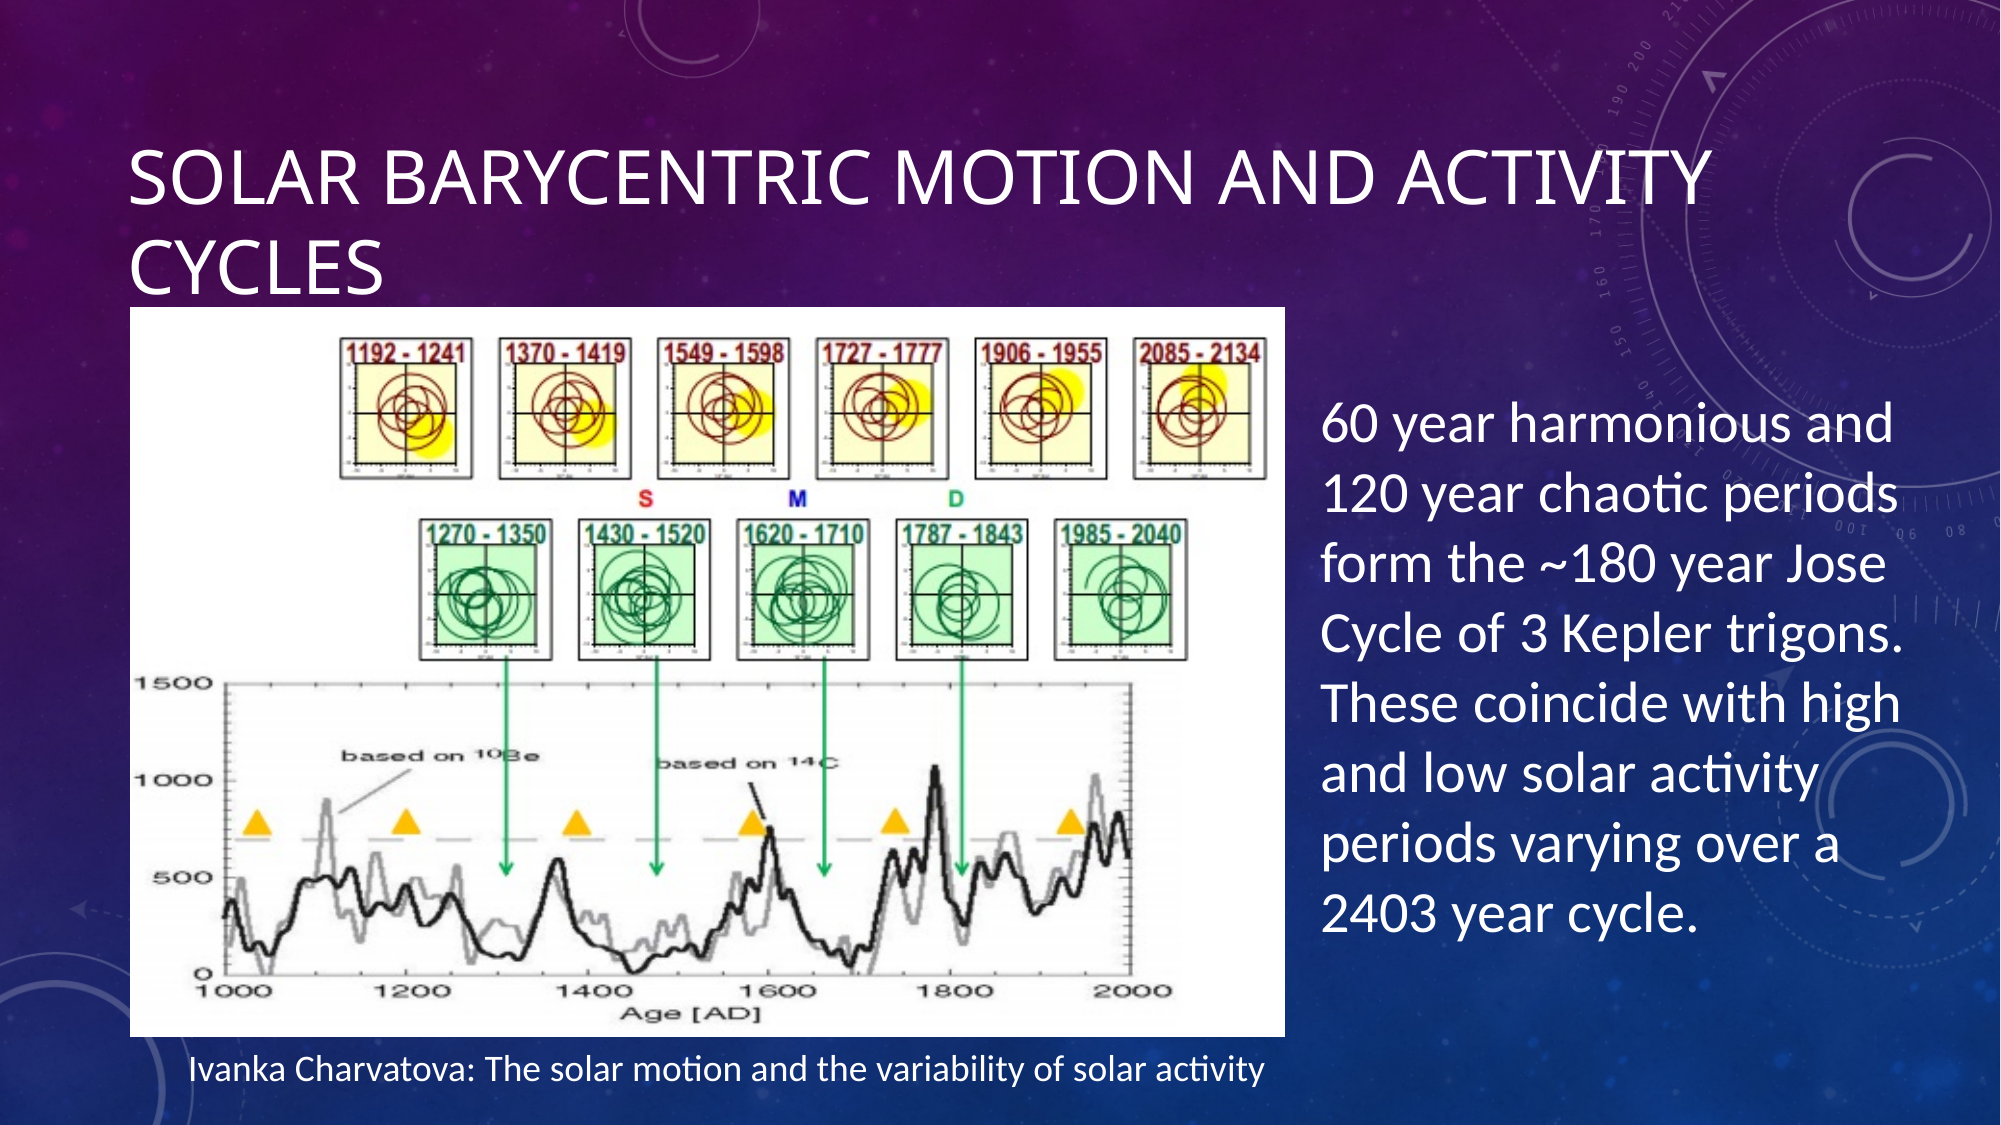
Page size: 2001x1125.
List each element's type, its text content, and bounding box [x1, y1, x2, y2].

text_box Ivanka Charvatova: The solar motion and the variability of solar activity [173, 1037, 1704, 1097]
picture [0, 0, 2001, 1125]
text_box 60 year harmonious and 120 year chaotic periods form the ~180 year Jose Cycle of 3 Kepler trigons. These coincide with high and low solar activity periods varying over a 2403 year cycle. [1305, 376, 1980, 952]
title Solar barycentric motion and activity cycles [112, 99, 1775, 339]
